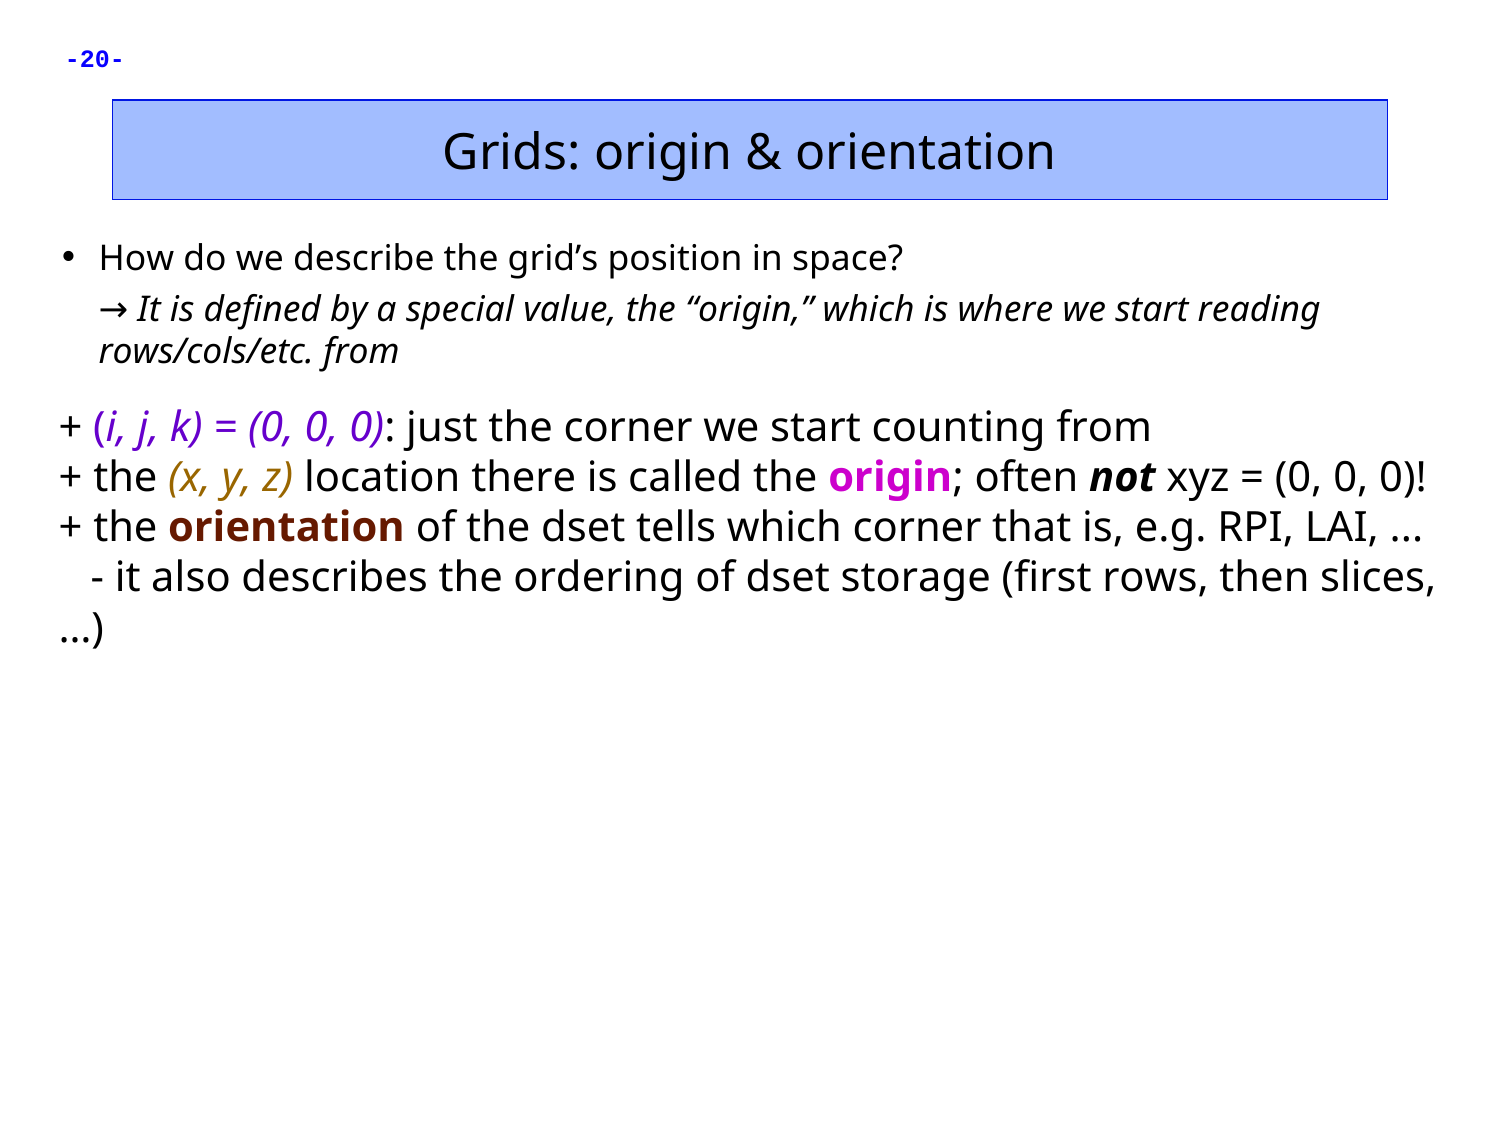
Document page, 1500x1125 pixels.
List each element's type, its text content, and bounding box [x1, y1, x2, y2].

text_box Grids: origin & orientation [112, 99, 1388, 200]
text_box How do we describe the grid’s position in space? → It is defined by a special value, the “origin,” which is where we start reading rows/cols/etc. from [46, 226, 1489, 376]
text_box + (i, j, k) = (0, 0, 0): just the corner we start counting from + the (x, y, z) location there is called the origin; often not xyz = (0, 0, 0)! + the orientation of the dset tells which corner that is, e.g. RPI, LAI, ... - it also describes the ordering of dset storage (first rows, then slices, …) [43, 392, 1500, 722]
